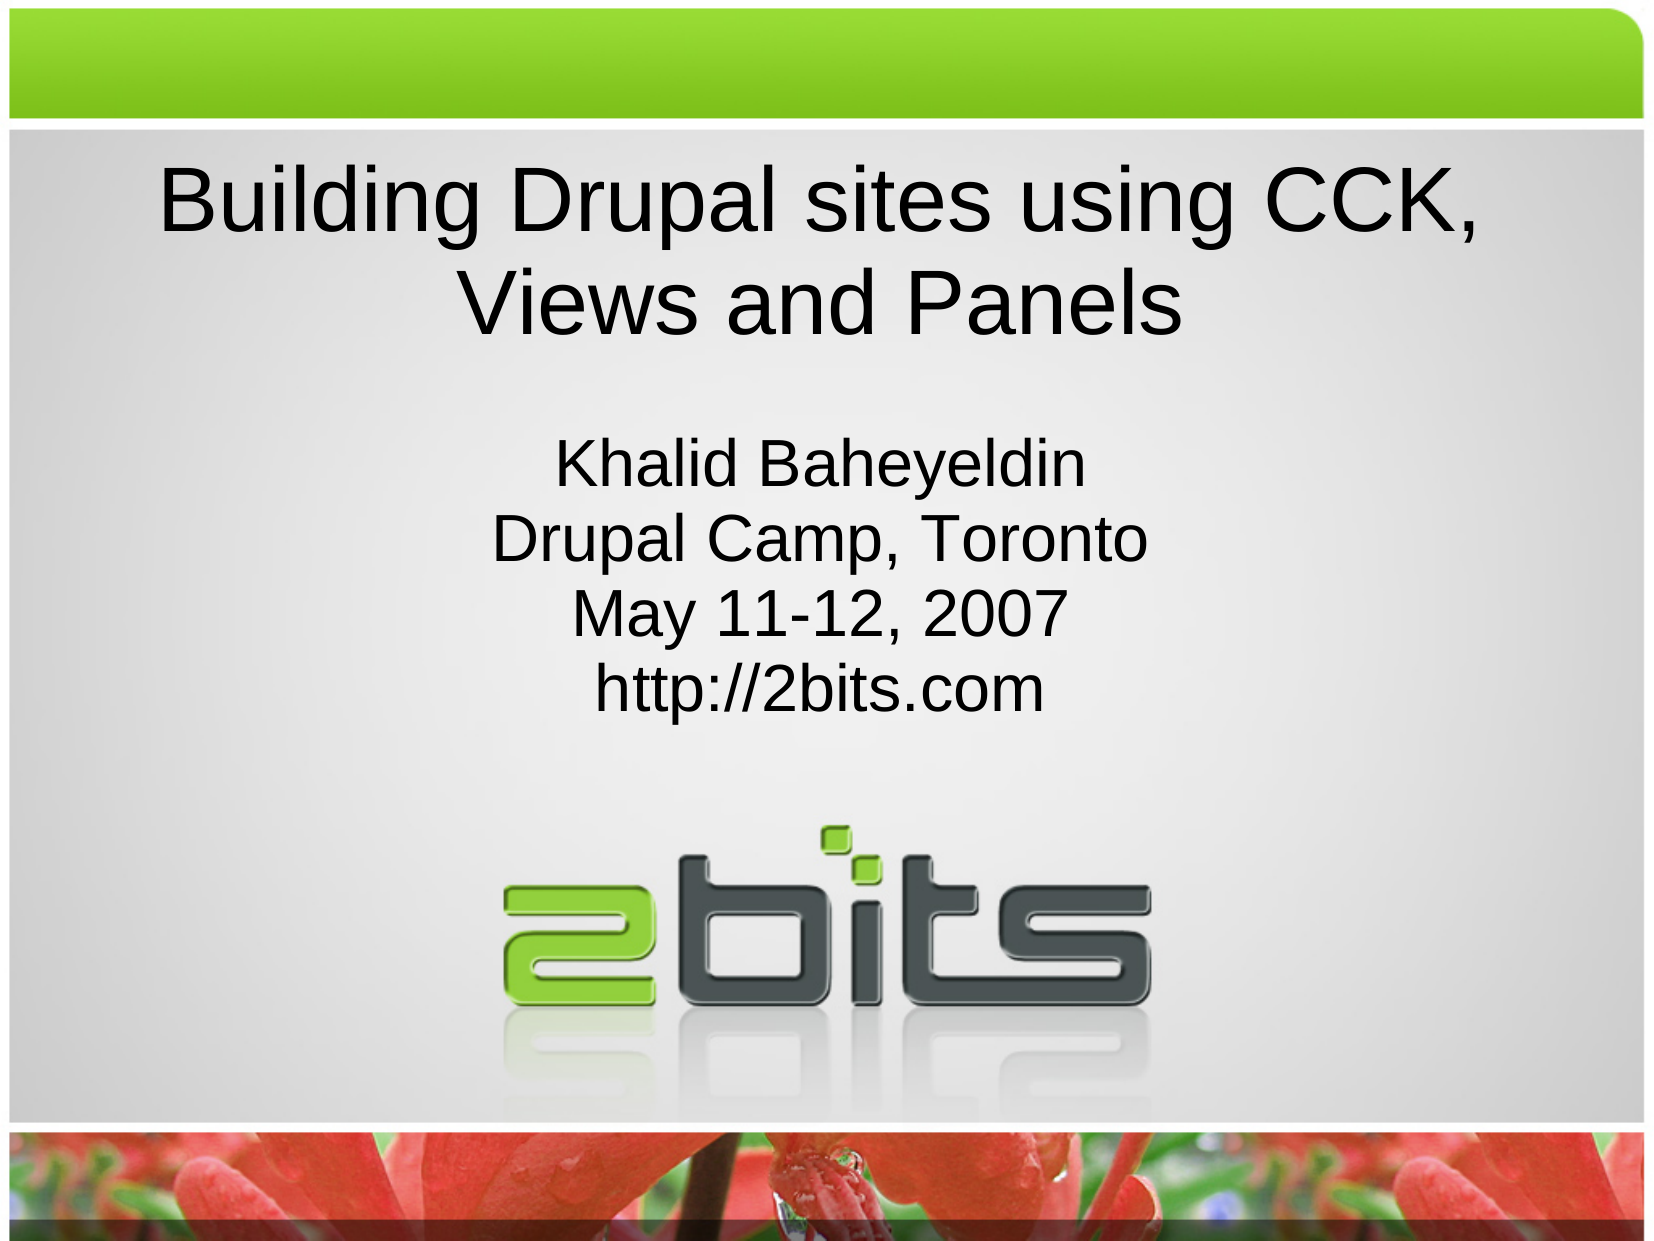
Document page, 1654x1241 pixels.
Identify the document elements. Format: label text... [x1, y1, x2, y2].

subtitle Khalid Baheyeldin Drupal Camp, Toronto May 11-12, 2007 http://2bits.com [76, 354, 1565, 798]
picture [0, 0, 1654, 1241]
title Building Drupal sites using CCK, Views and Panels [76, 115, 1565, 354]
